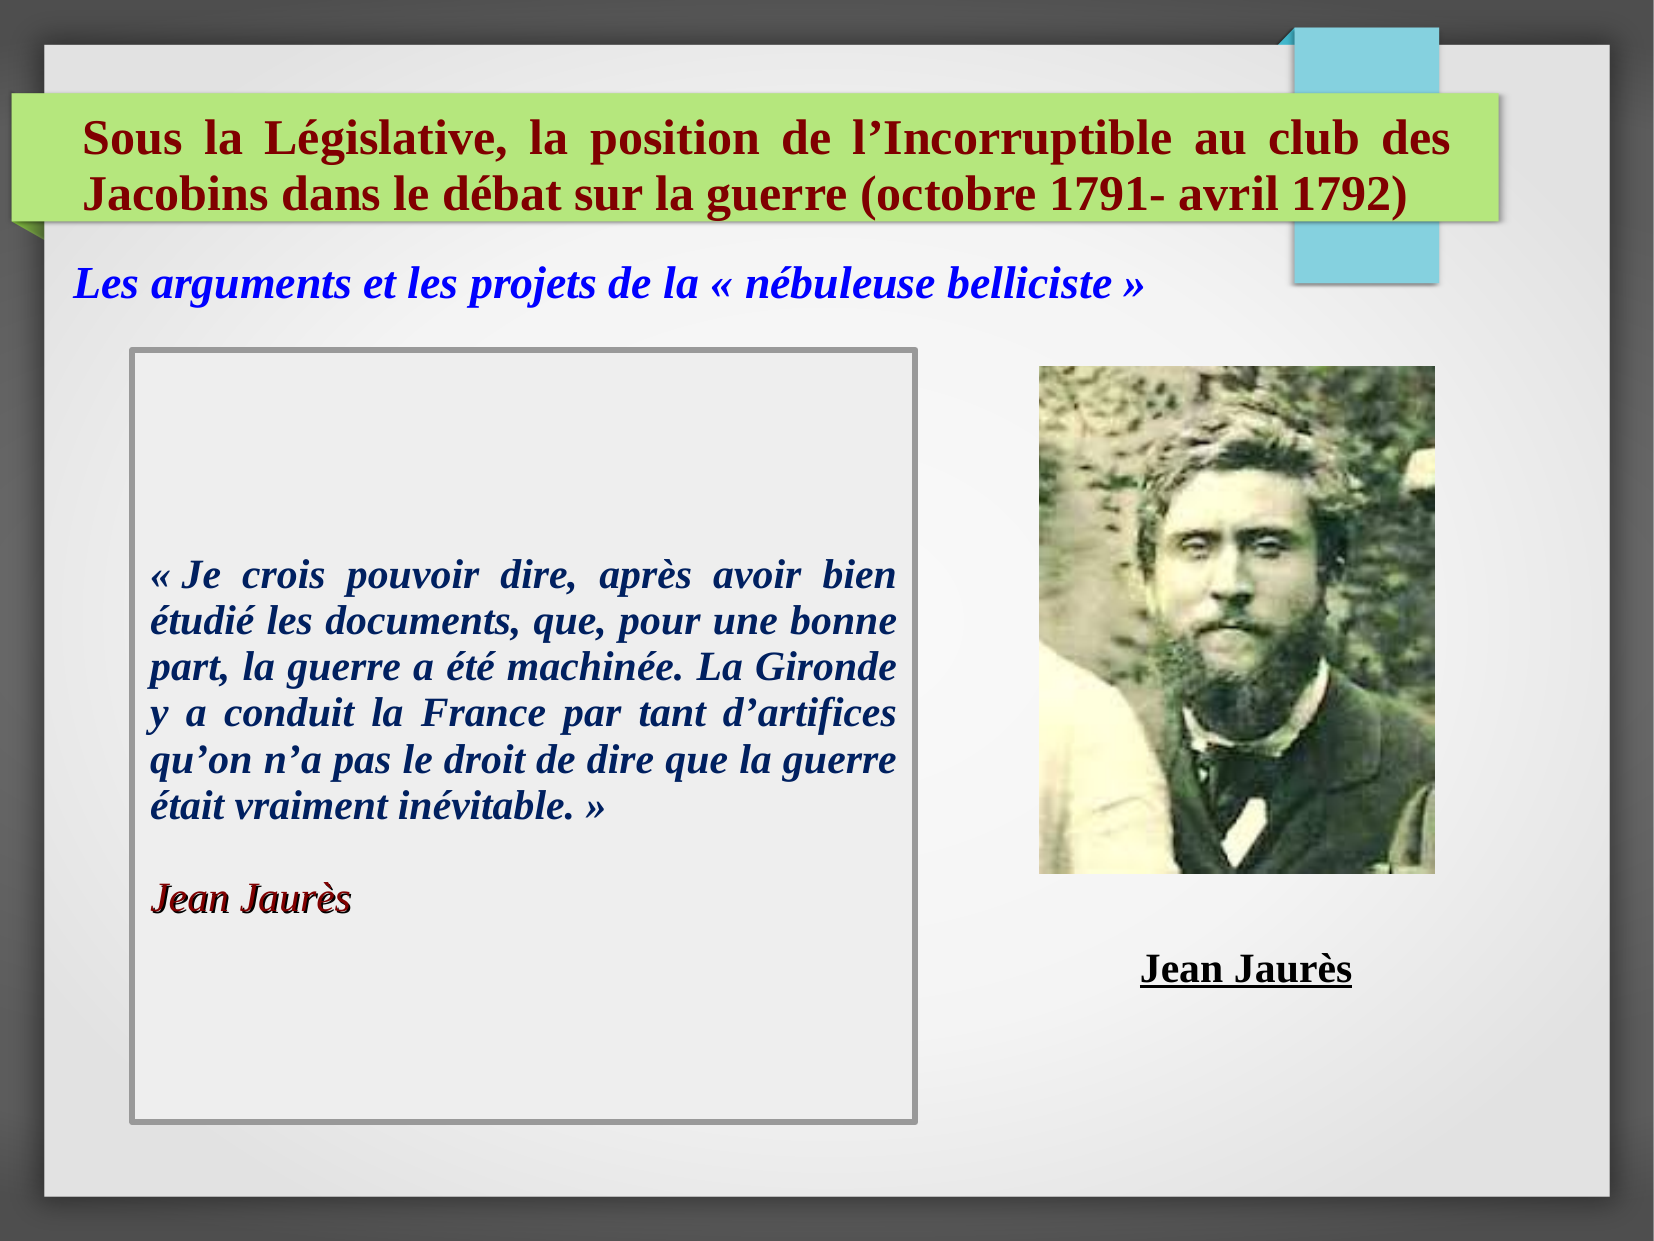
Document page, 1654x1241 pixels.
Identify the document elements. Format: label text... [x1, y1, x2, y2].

title Sous la Législative, la position de l’Incorruptible au club des Jacobins dans le débat sur la guerre (octobre 1791- avril 1792) [82, 82, 1453, 249]
text_box « Je crois pouvoir dire, après avoir bien étudié les documents, que, pour une bonne part, la guerre a été machinée. La Gironde y a conduit la France par tant d’artifices qu’on n’a pas le droit de dire que la guerre était vraiment inévitable. » Jean Jaurès [132, 349, 916, 1123]
picture [0, 0, 1654, 1241]
text_box Les arguments et les projets de la « nébuleuse belliciste » [59, 248, 1312, 319]
text_box Jean Jaurès [1074, 933, 1418, 1004]
